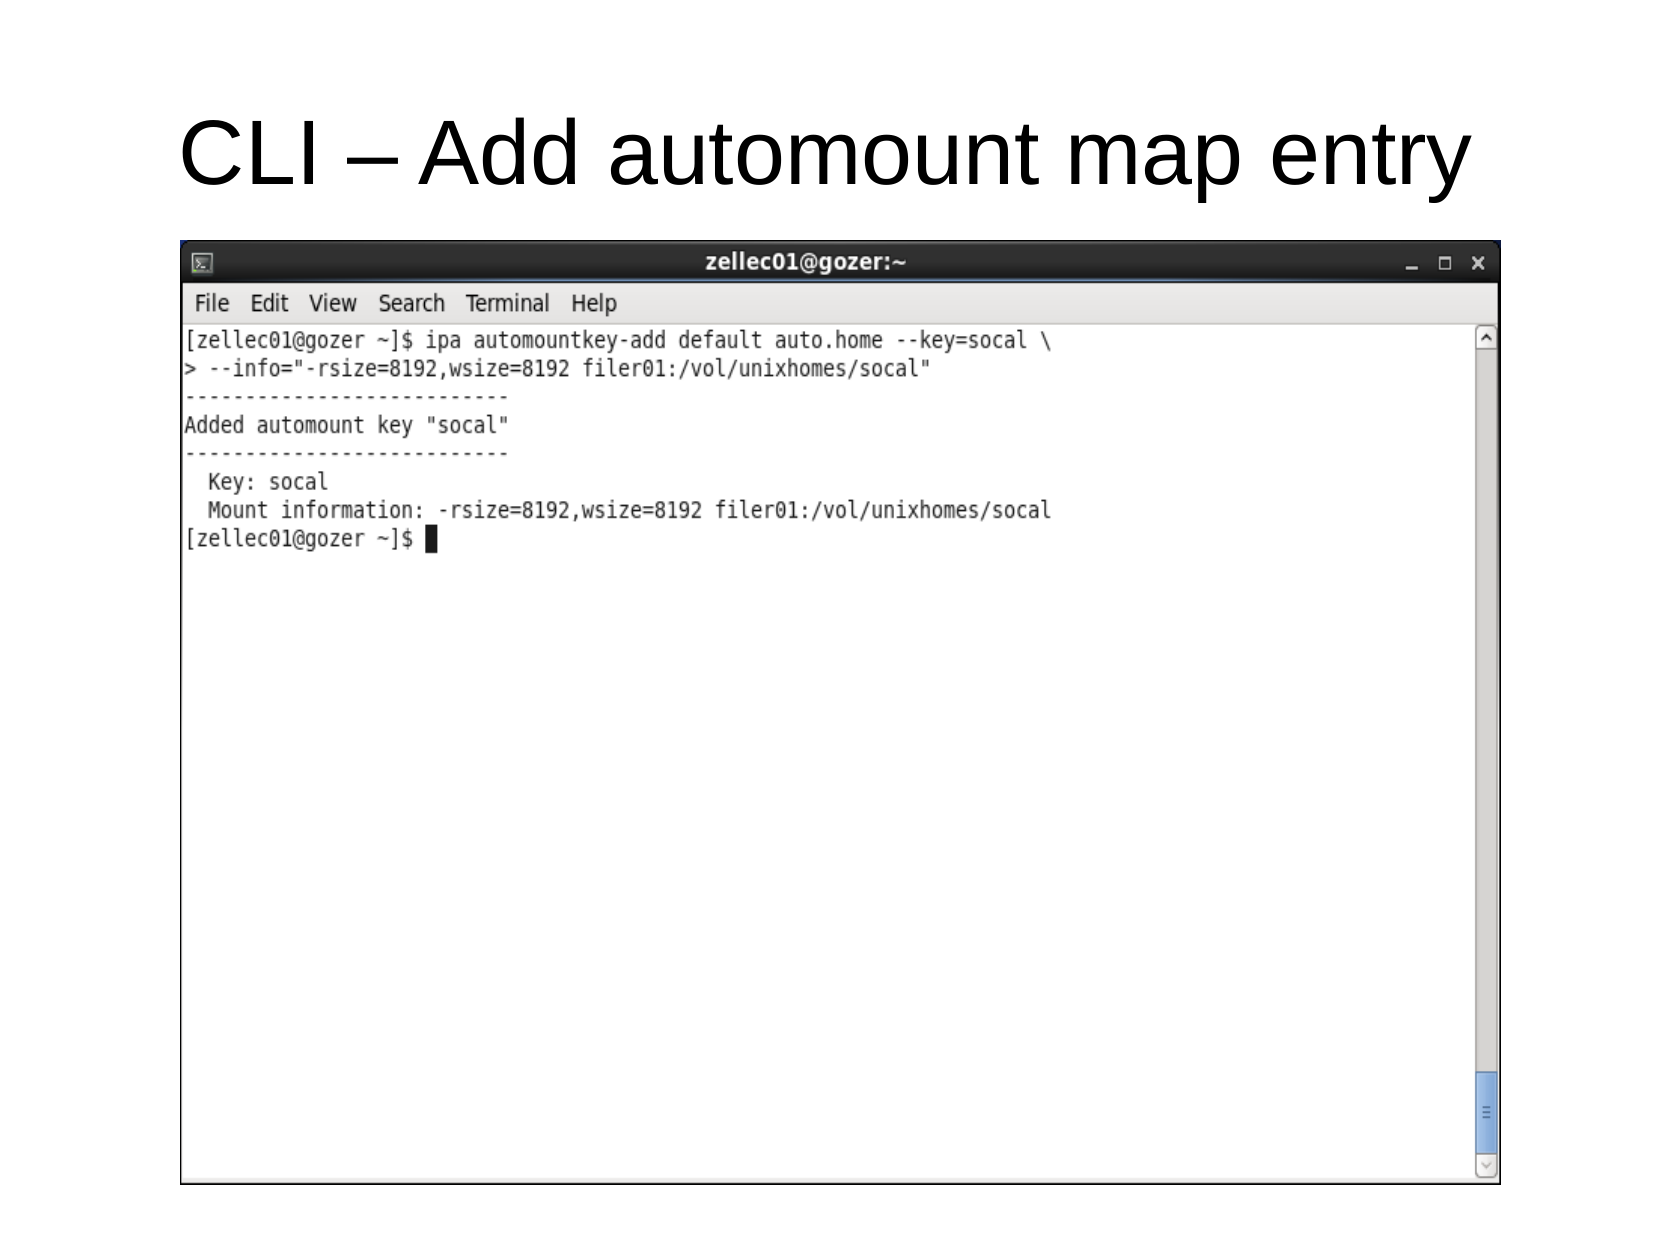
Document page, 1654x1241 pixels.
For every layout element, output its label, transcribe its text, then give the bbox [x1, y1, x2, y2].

title CLI – Add automount map entry [82, 49, 1571, 257]
picture [180, 240, 1501, 1186]
